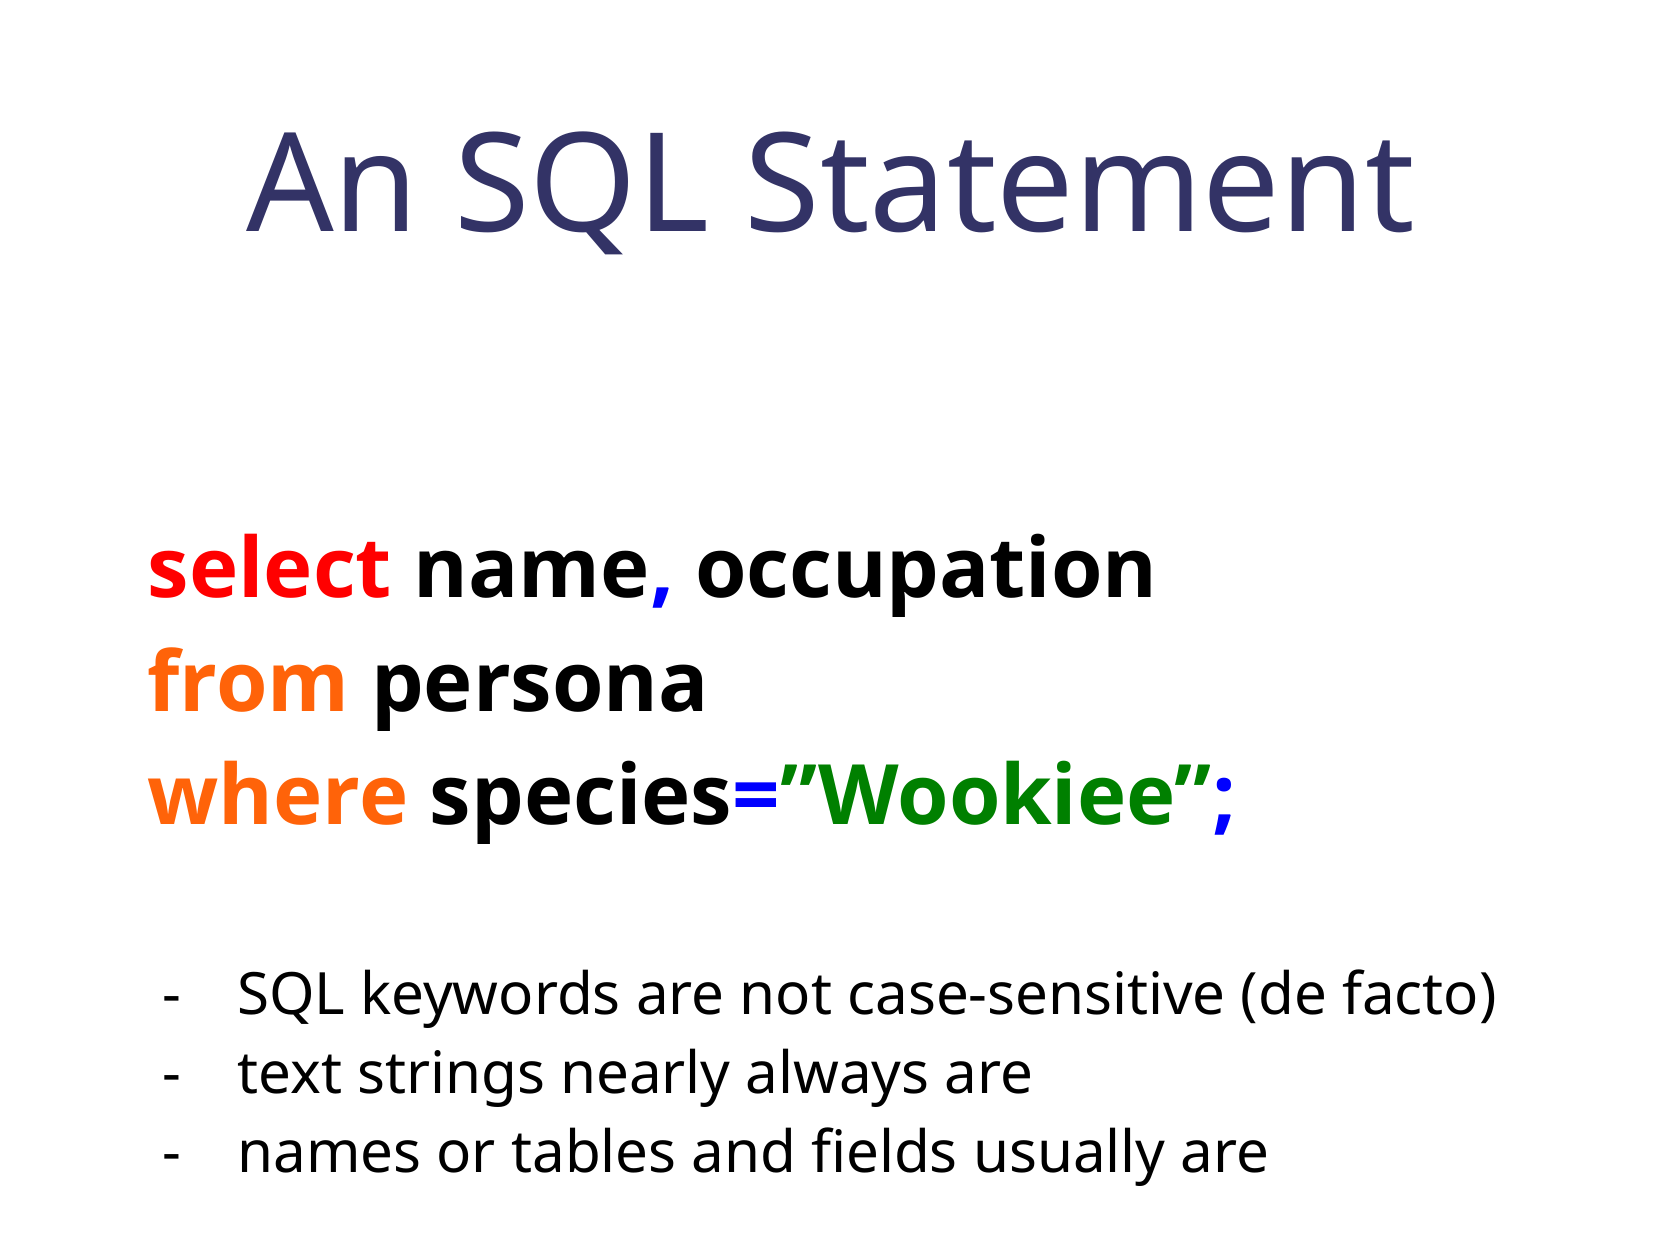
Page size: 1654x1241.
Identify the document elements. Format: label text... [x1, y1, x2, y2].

subtitle select name, occupation from persona where species=”Wookiee”; [147, 354, 1561, 944]
title An SQL Statement [86, 75, 1576, 283]
text_box - SQL keywords are not case-sensitive (de facto) - text strings nearly always are - names or tables and fields usually are [147, 944, 1654, 1172]
